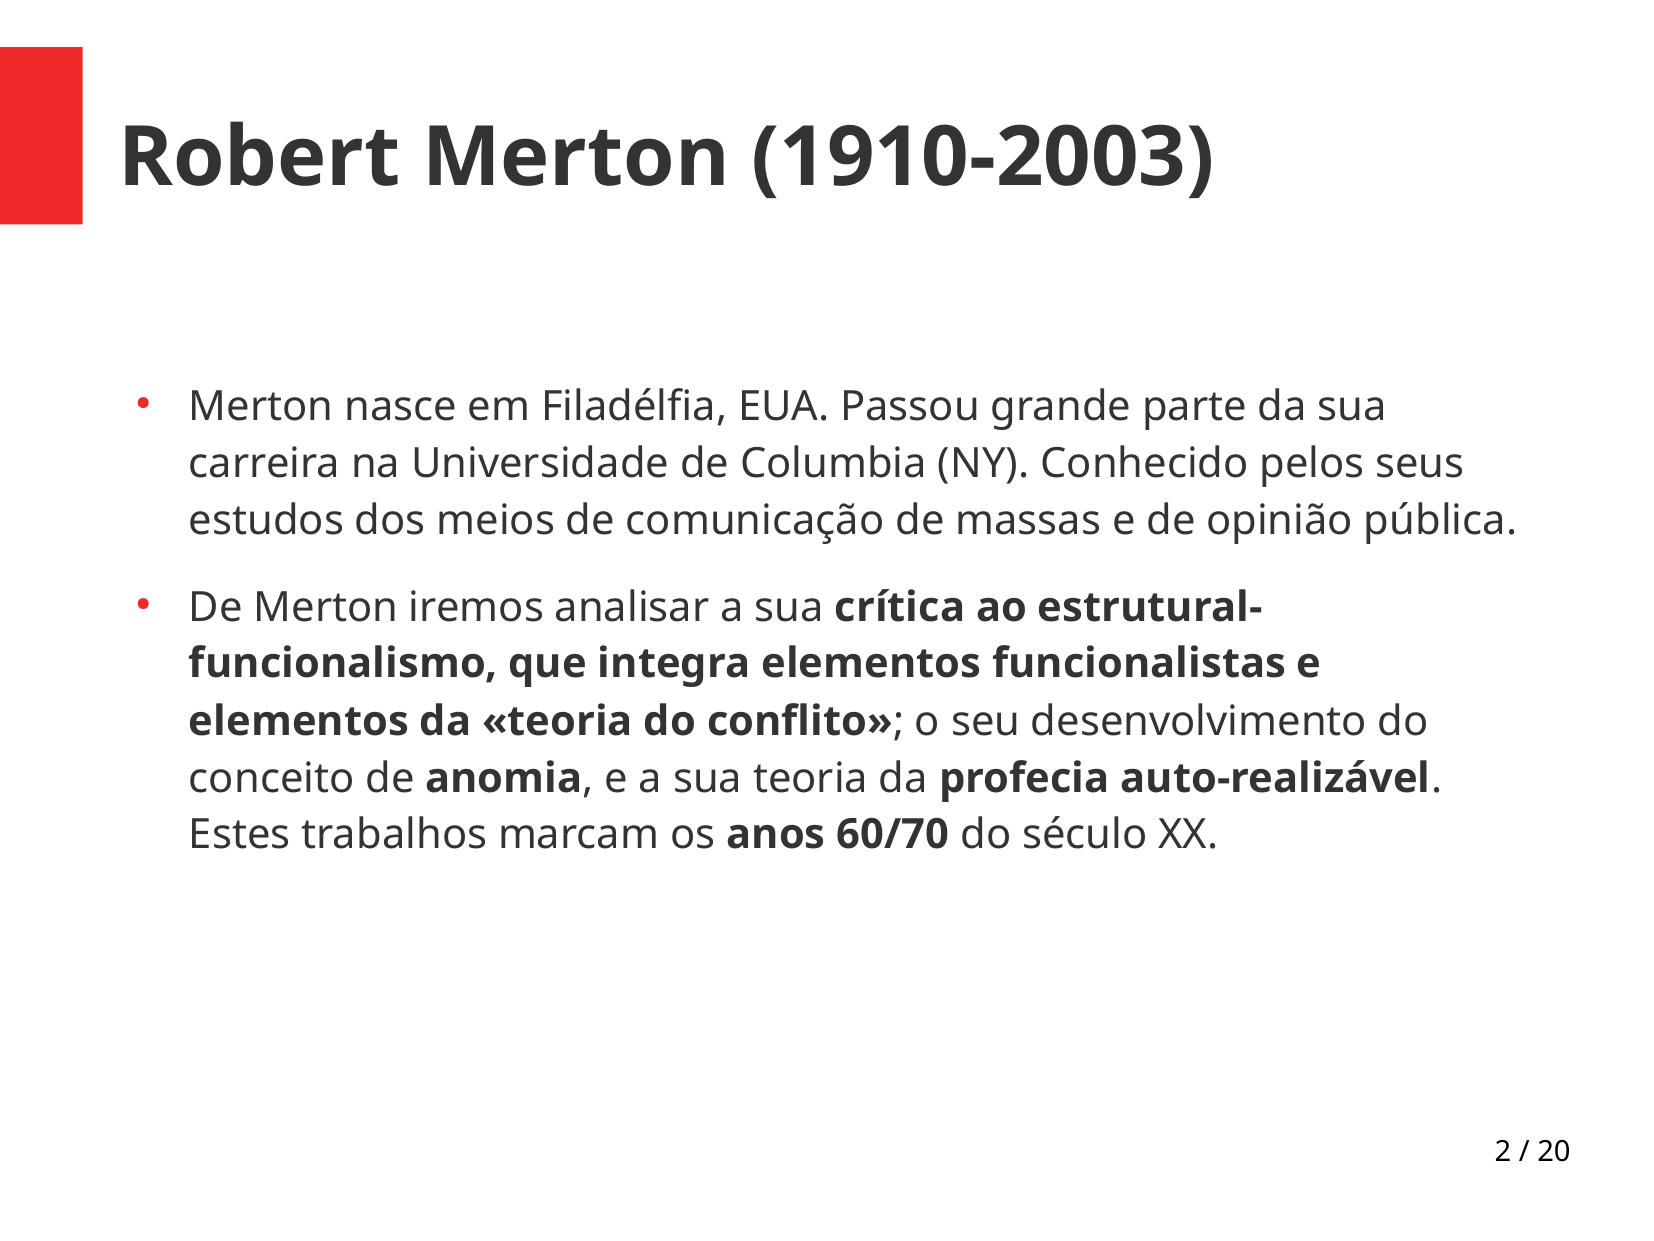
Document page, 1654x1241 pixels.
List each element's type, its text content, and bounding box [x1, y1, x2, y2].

list Merton nasce em Filadélfia, EUA. Passou grande parte da sua carreira na Universidade de Columbia (NY). Conhecido pelos seus estudos dos meios de comunicação de massas e de opinião pública. De Merton iremos analisar a sua crítica ao estrutural-funcionalismo, que integra elementos funcionalistas e elementos da «teoria do conflito»; o seu desenvolvimento do conceito de anomia, e a sua teoria da profecia auto-realizável. Estes trabalhos marcam os anos 60/70 do século XX. [118, 289, 1536, 1009]
title Robert Merton (1910-2003) [118, 45, 1571, 260]
